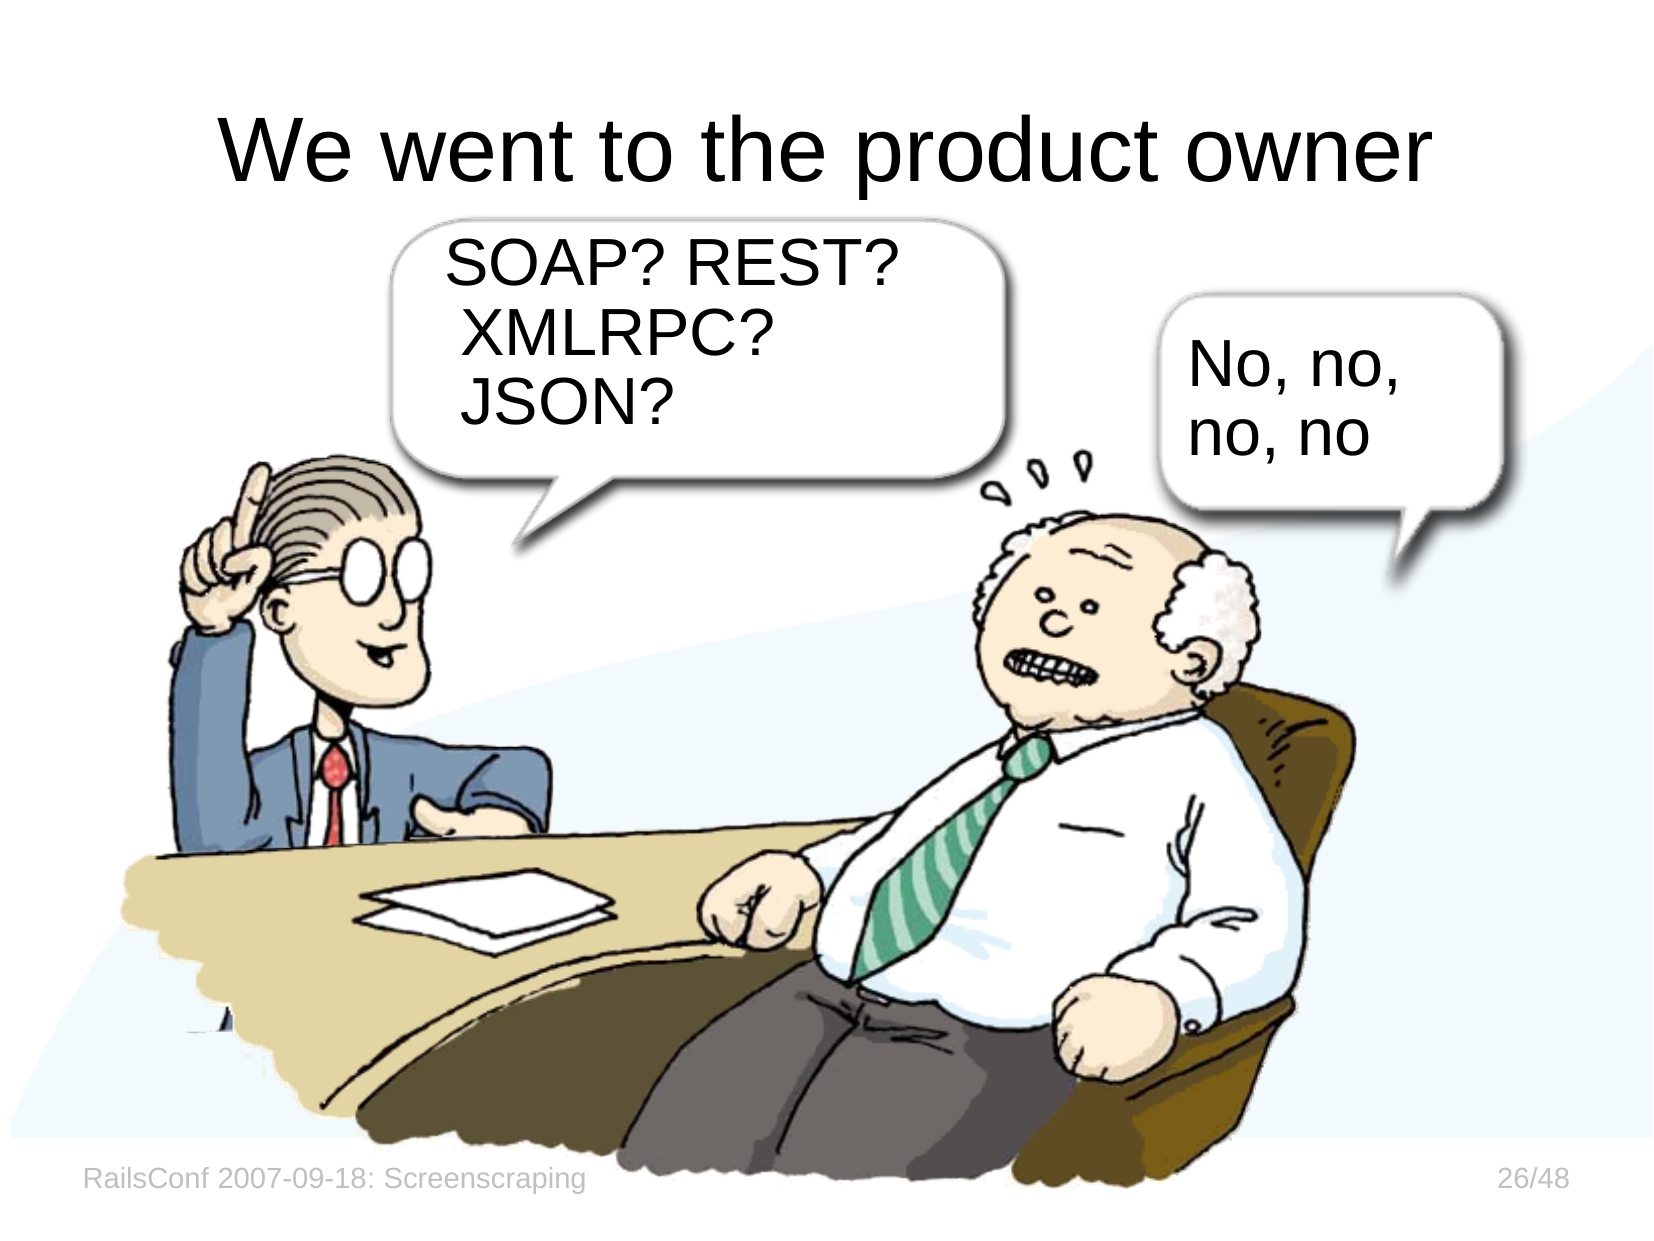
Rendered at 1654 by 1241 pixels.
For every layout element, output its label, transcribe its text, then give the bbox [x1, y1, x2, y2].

text_box No, no, no, no [1181, 324, 1477, 491]
picture [11, 0, 1653, 1231]
title We went to the product owner [82, 49, 1571, 257]
